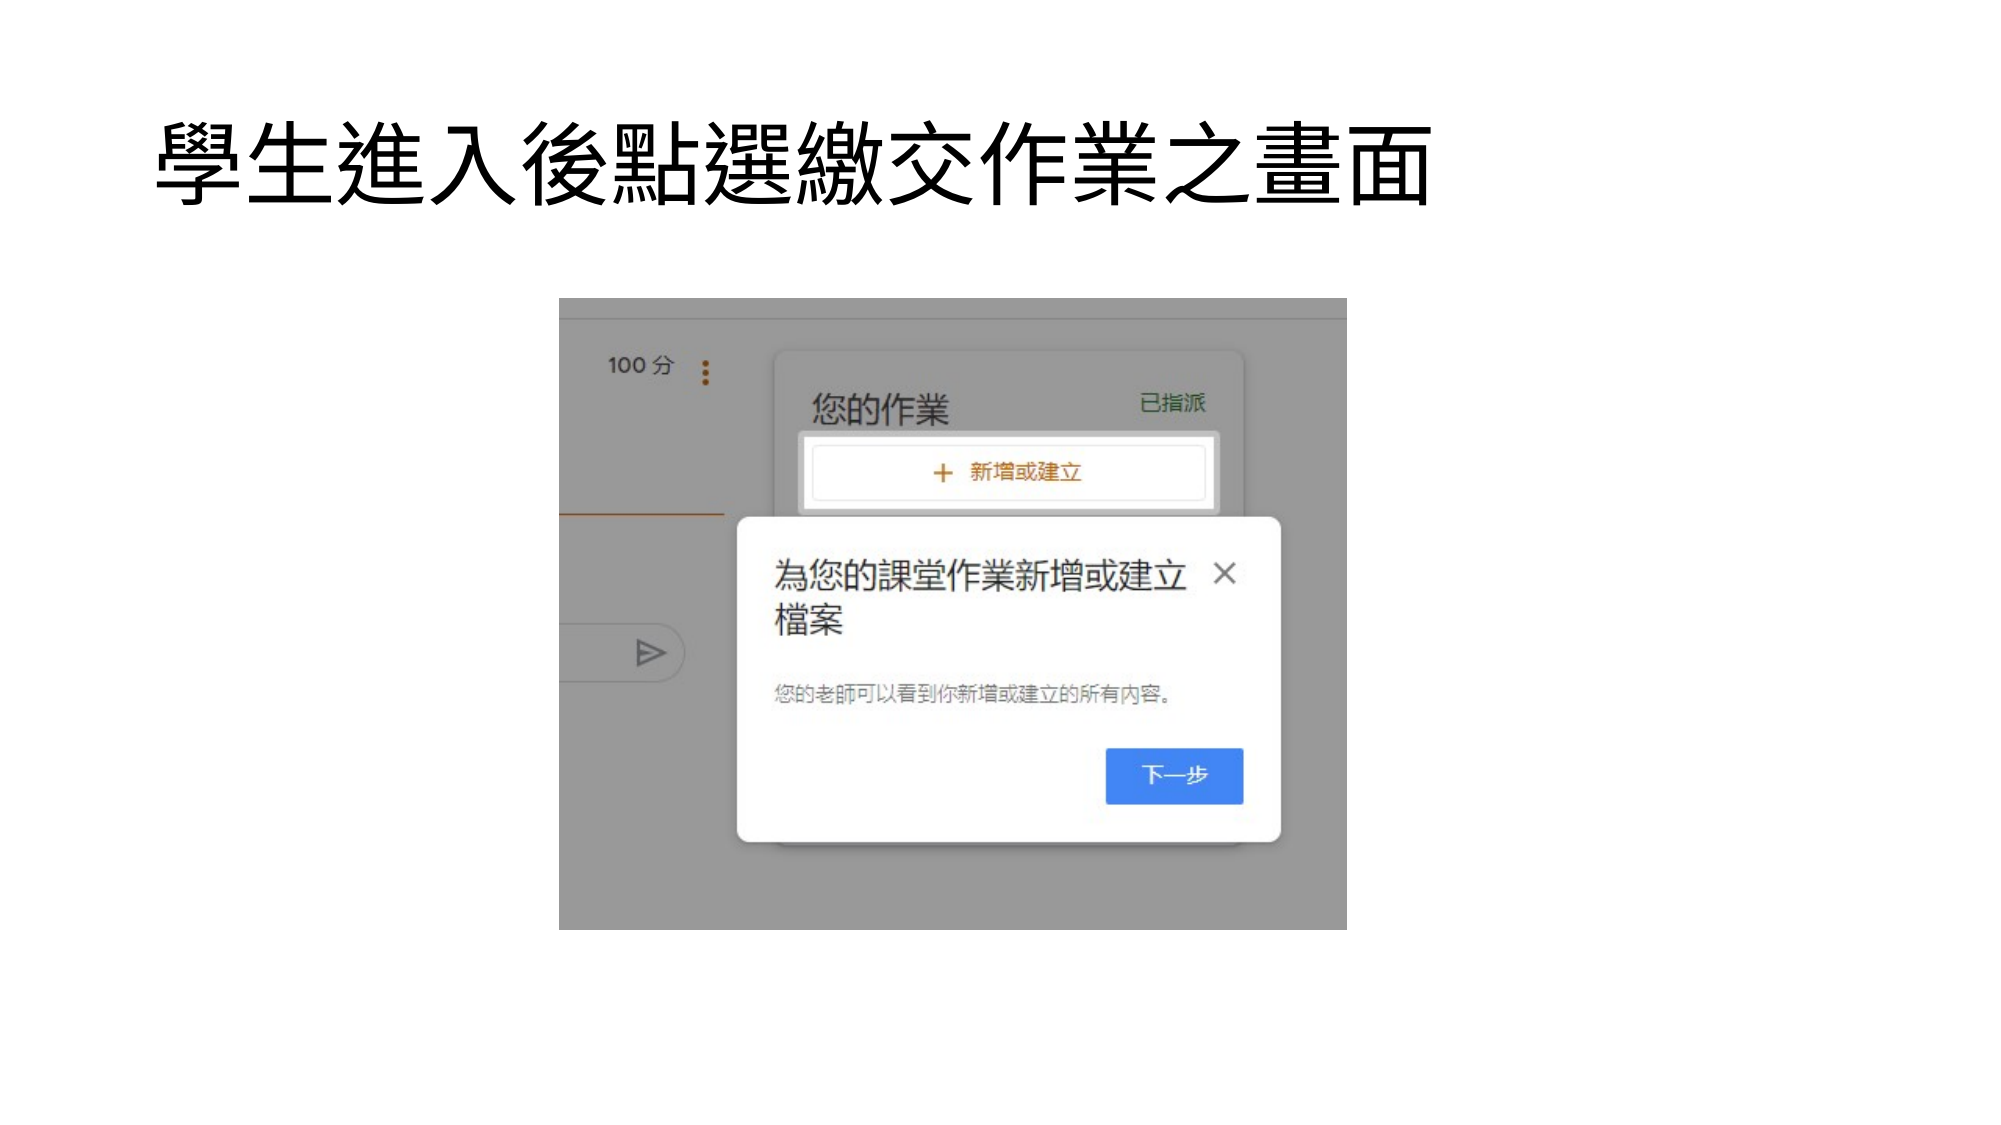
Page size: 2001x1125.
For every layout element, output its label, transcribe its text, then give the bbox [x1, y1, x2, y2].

picture [559, 298, 1347, 930]
title 學生進入後點選繳交作業之畫面 [137, 59, 1863, 278]
